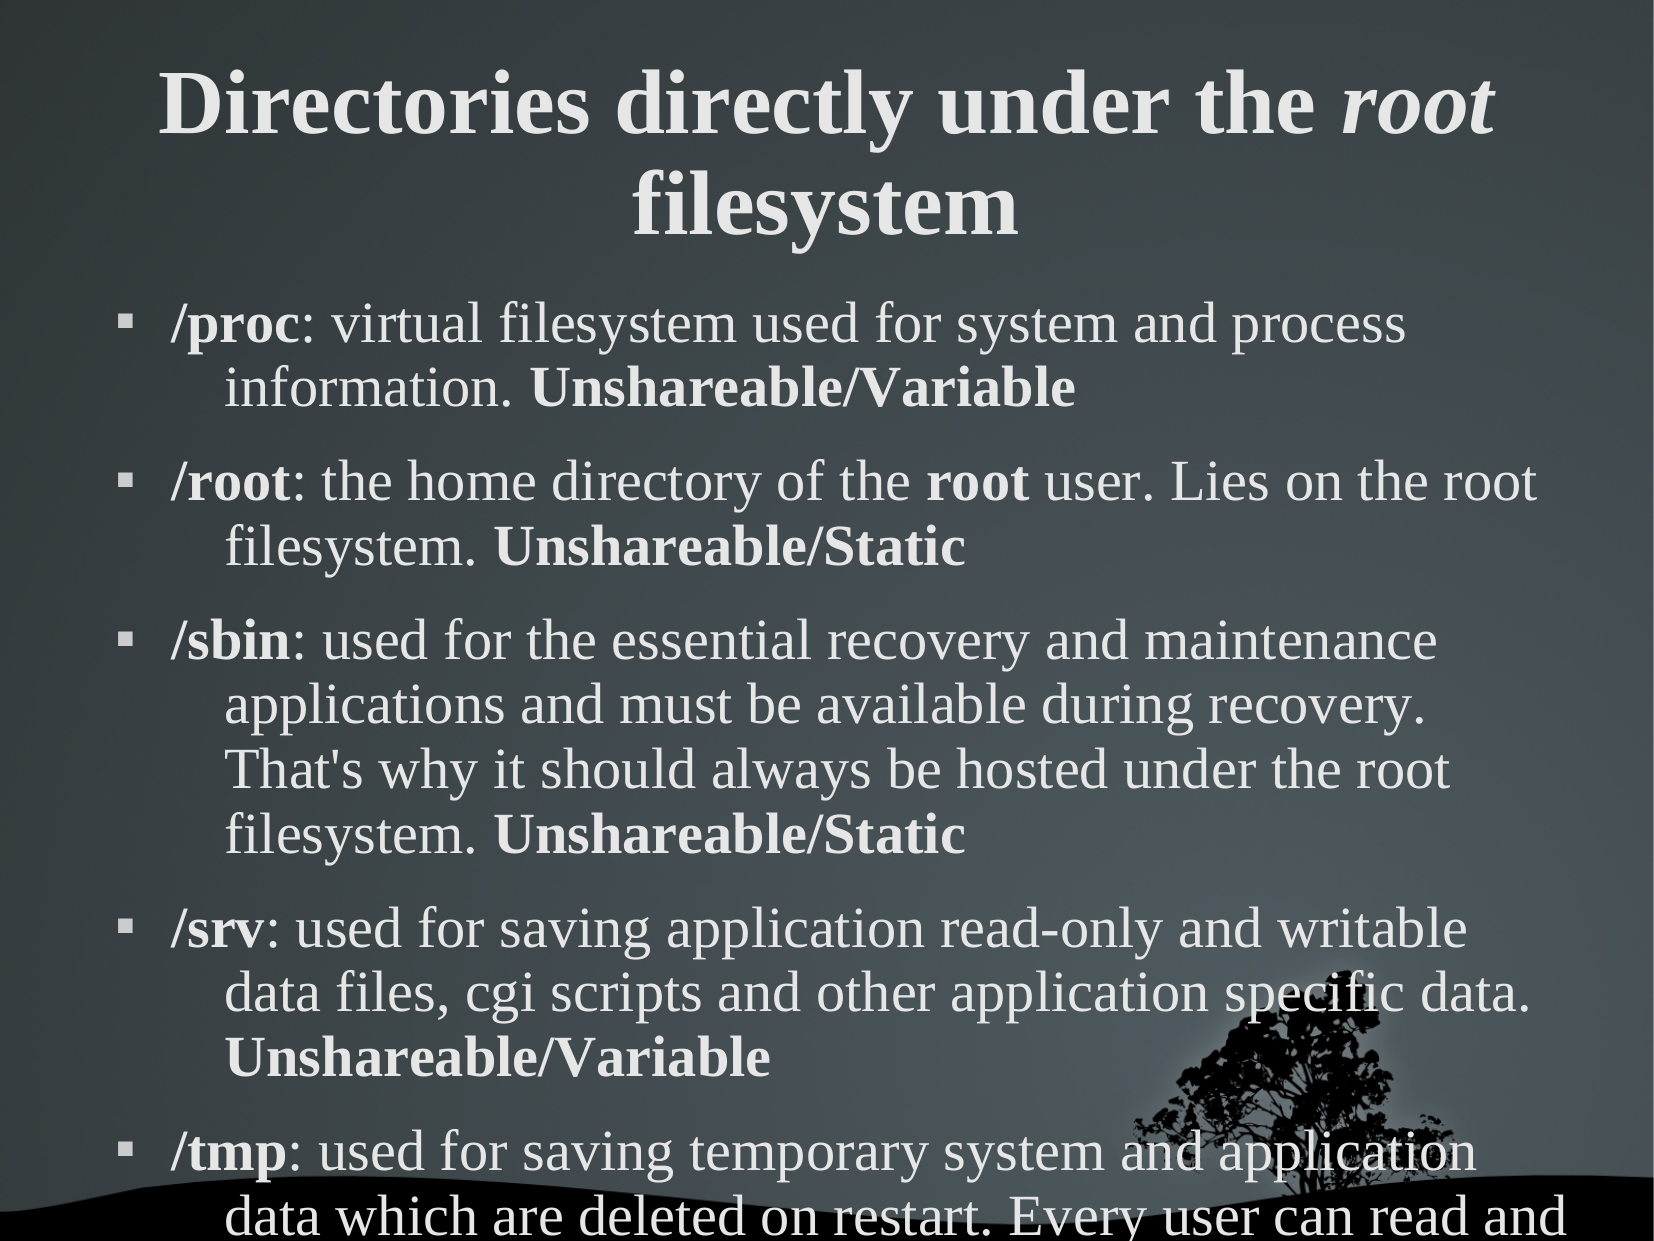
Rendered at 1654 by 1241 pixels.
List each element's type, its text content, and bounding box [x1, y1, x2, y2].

list /proc: virtual filesystem used for system and process information. Unshareable/Variable /root: the home directory of the root user. Lies on the root filesystem. Unshareable/Static /sbin: used for the essential recovery and maintenance applications and must be available during recovery. That's why it should always be hosted under the root filesystem. Unshareable/Static /srv: used for saving application read-only and writable data files, cgi scripts and other application specific data. Unshareable/Variable /tmp: used for saving temporary system and application data which are deleted on restart. Every user can read and write to it. For security reasons it should be places on a separate filesystem. Shareable/Variable [82, 290, 1571, 1203]
title Directories directly under the root filesystem [82, 49, 1571, 257]
picture [0, 0, 1654, 1241]
